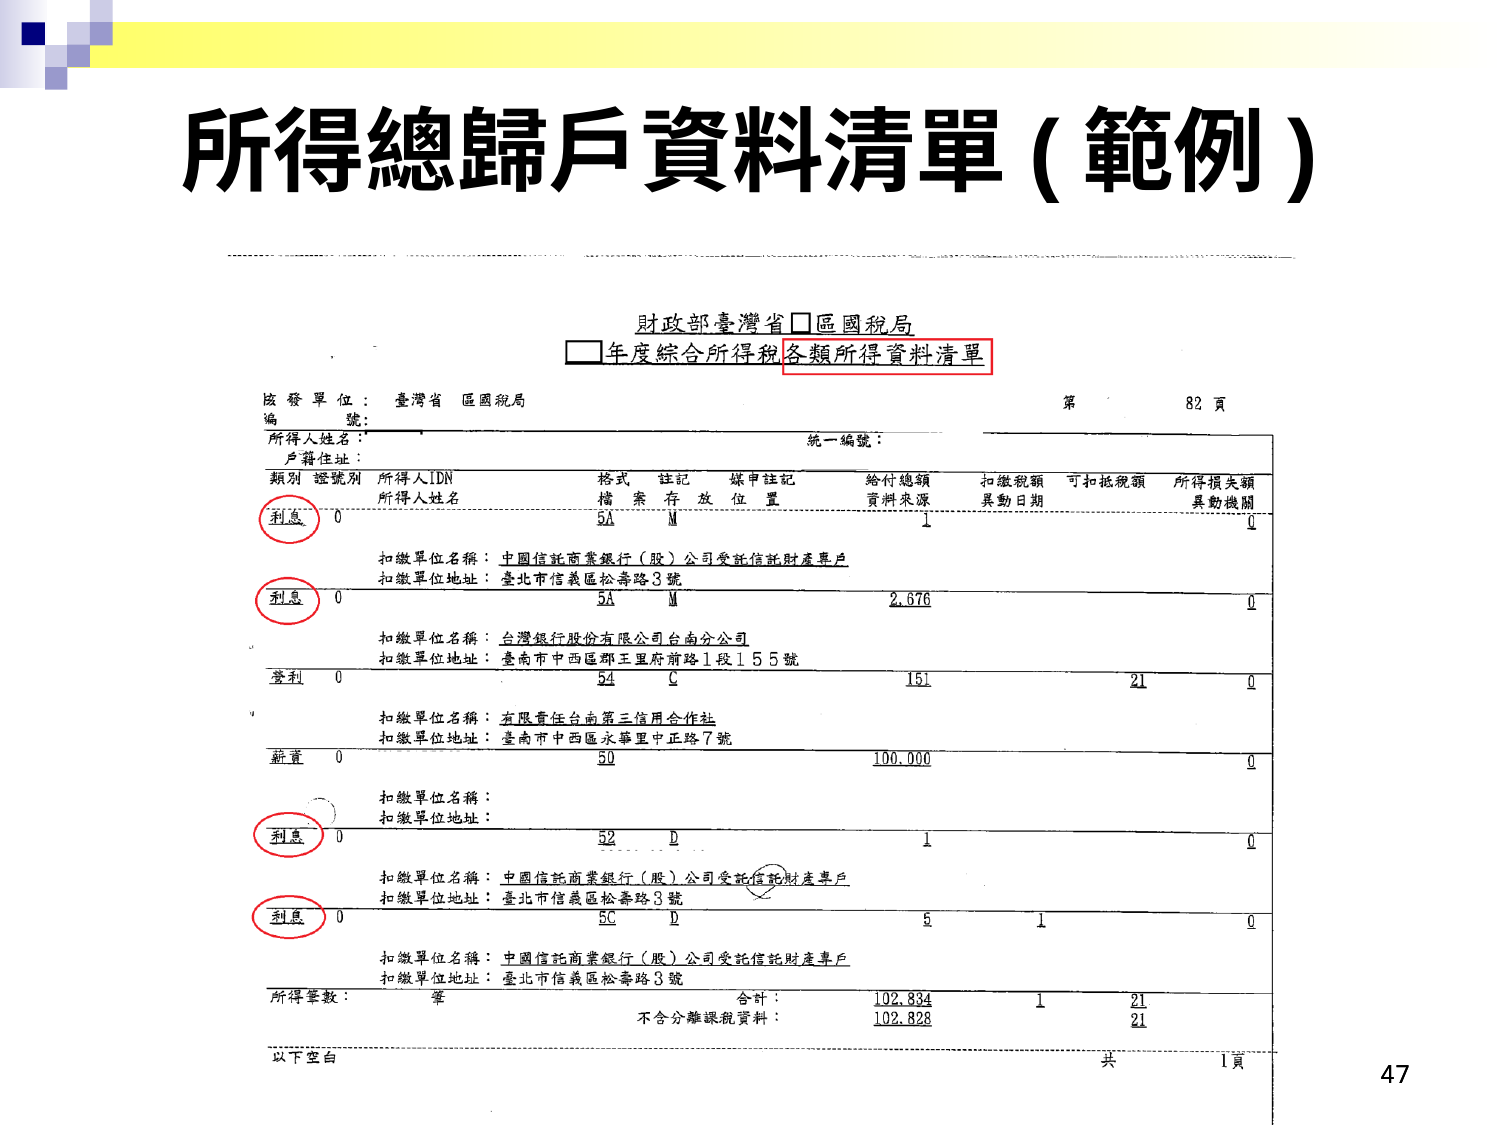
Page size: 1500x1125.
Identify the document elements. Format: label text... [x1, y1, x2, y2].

picture [218, 255, 1296, 1125]
text_box <編號> [431, 22, 436, 67]
text_box <編號> [1074, 1025, 1426, 1101]
text_box 所得總歸戶資料清單(範例) [75, 75, 1426, 221]
table_cell 楊小琳 [291, 22, 295, 67]
